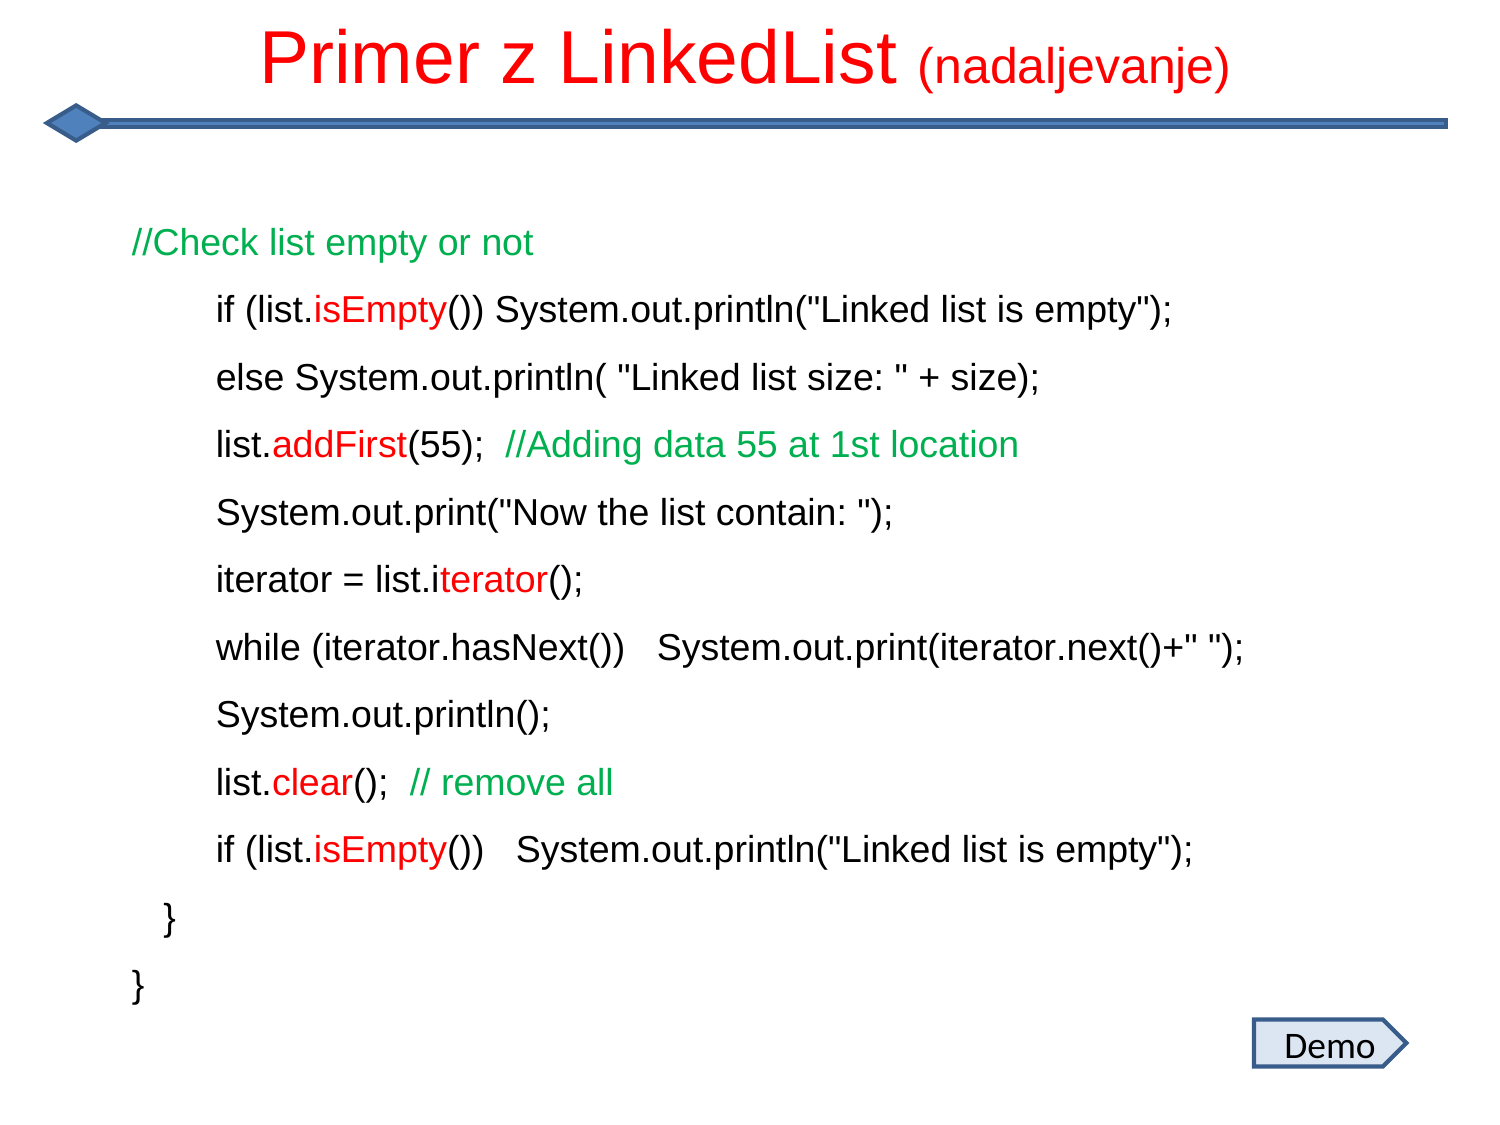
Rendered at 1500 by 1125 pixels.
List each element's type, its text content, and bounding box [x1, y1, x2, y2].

title Primer z LinkedList (nadaljevanje) [70, 0, 1421, 108]
text_box //Check list empty or not if (list.isEmpty()) System.out.println("Linked list is empty"); else System.out.println( "Linked list size: " + size); list.addFirst(55); //Adding data 55 at 1st location System.out.print("Now the list contain: "); iterator = list.iterator(); while (iterator.hasNext()) System.out.print(iterator.next()+" "); System.out.println(); list.clear(); // remove all if (list.isEmpty()) System.out.println("Linked list is empty"); } } [117, 187, 1395, 1081]
text_box Demo [1253, 1019, 1407, 1067]
